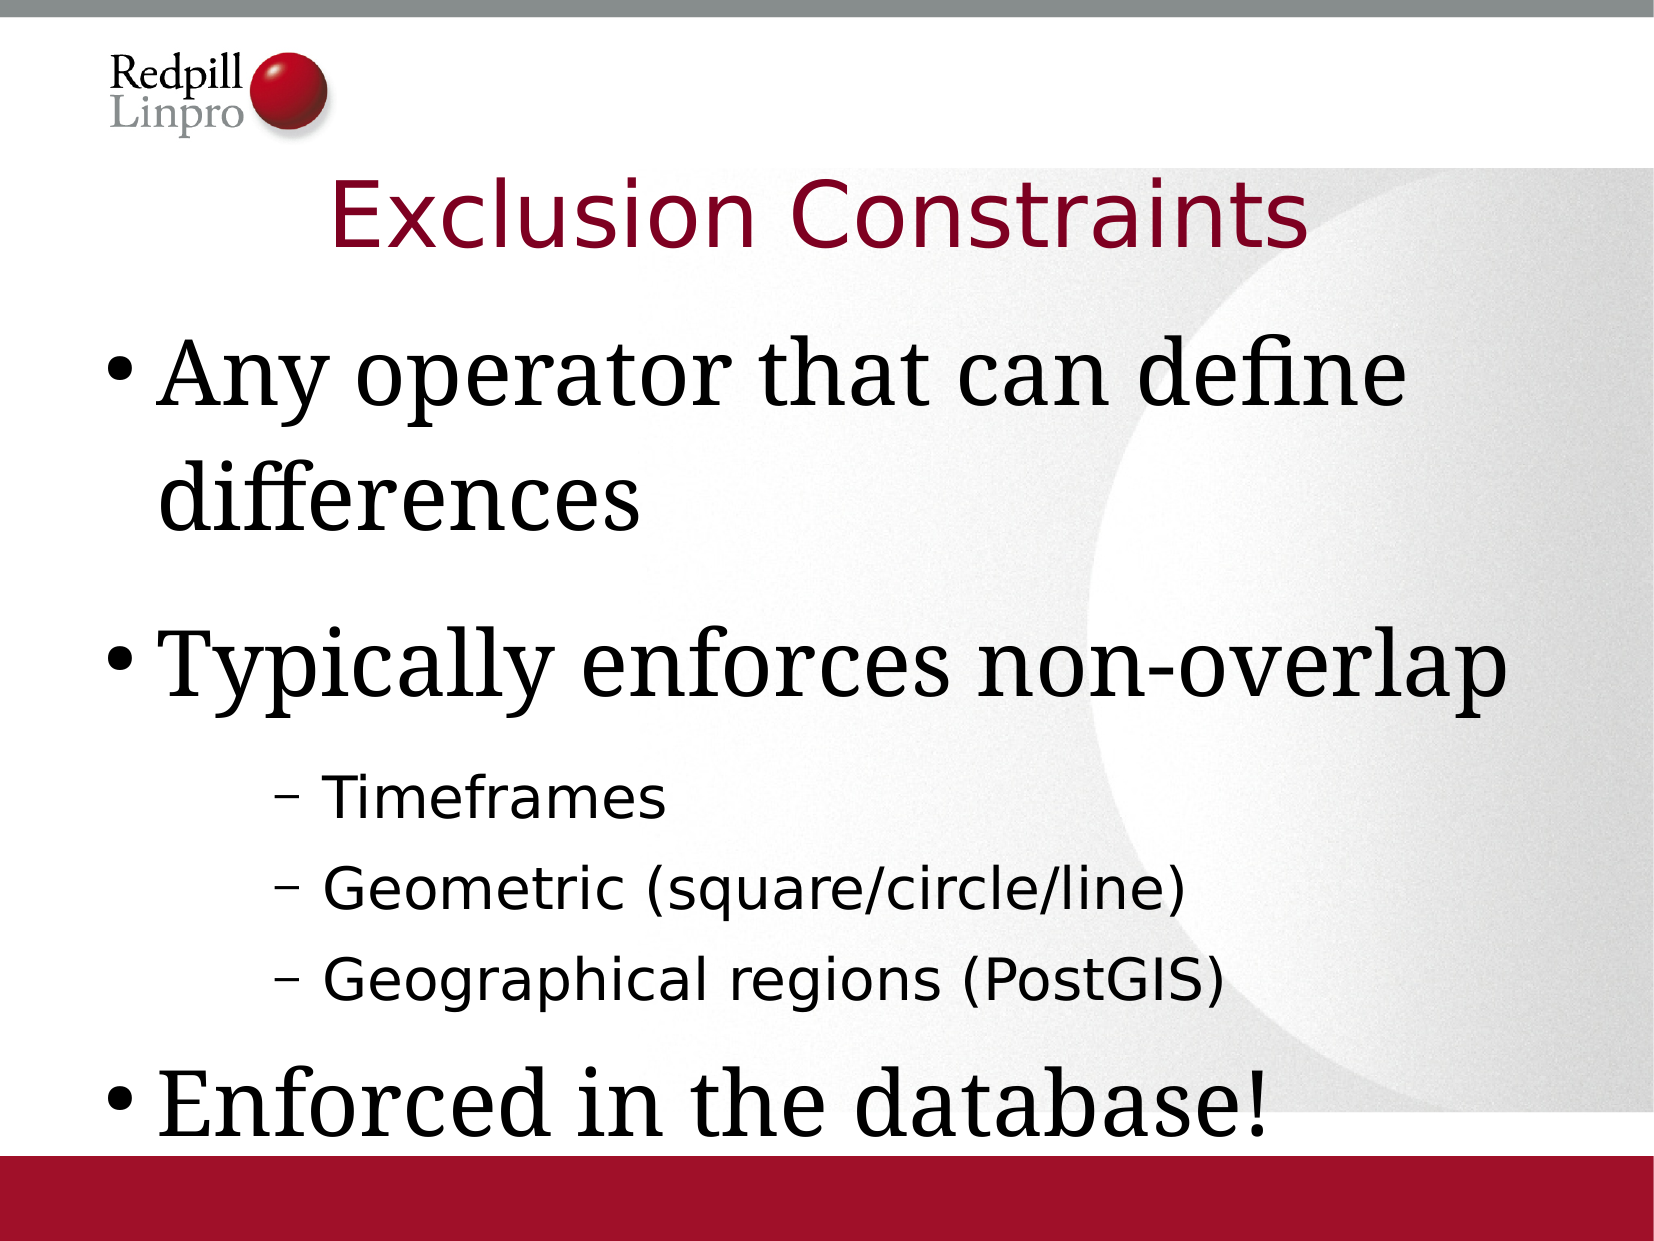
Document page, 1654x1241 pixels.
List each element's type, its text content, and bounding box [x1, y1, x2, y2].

picture [0, 0, 1654, 1241]
title Exclusion Constraints [76, 147, 1565, 285]
list Any operator that can define differences Typically enforces non-overlap Timeframes Geometric (square/circle/line) Geographical regions (PostGIS) Enforced in the database! [85, 307, 1574, 1112]
